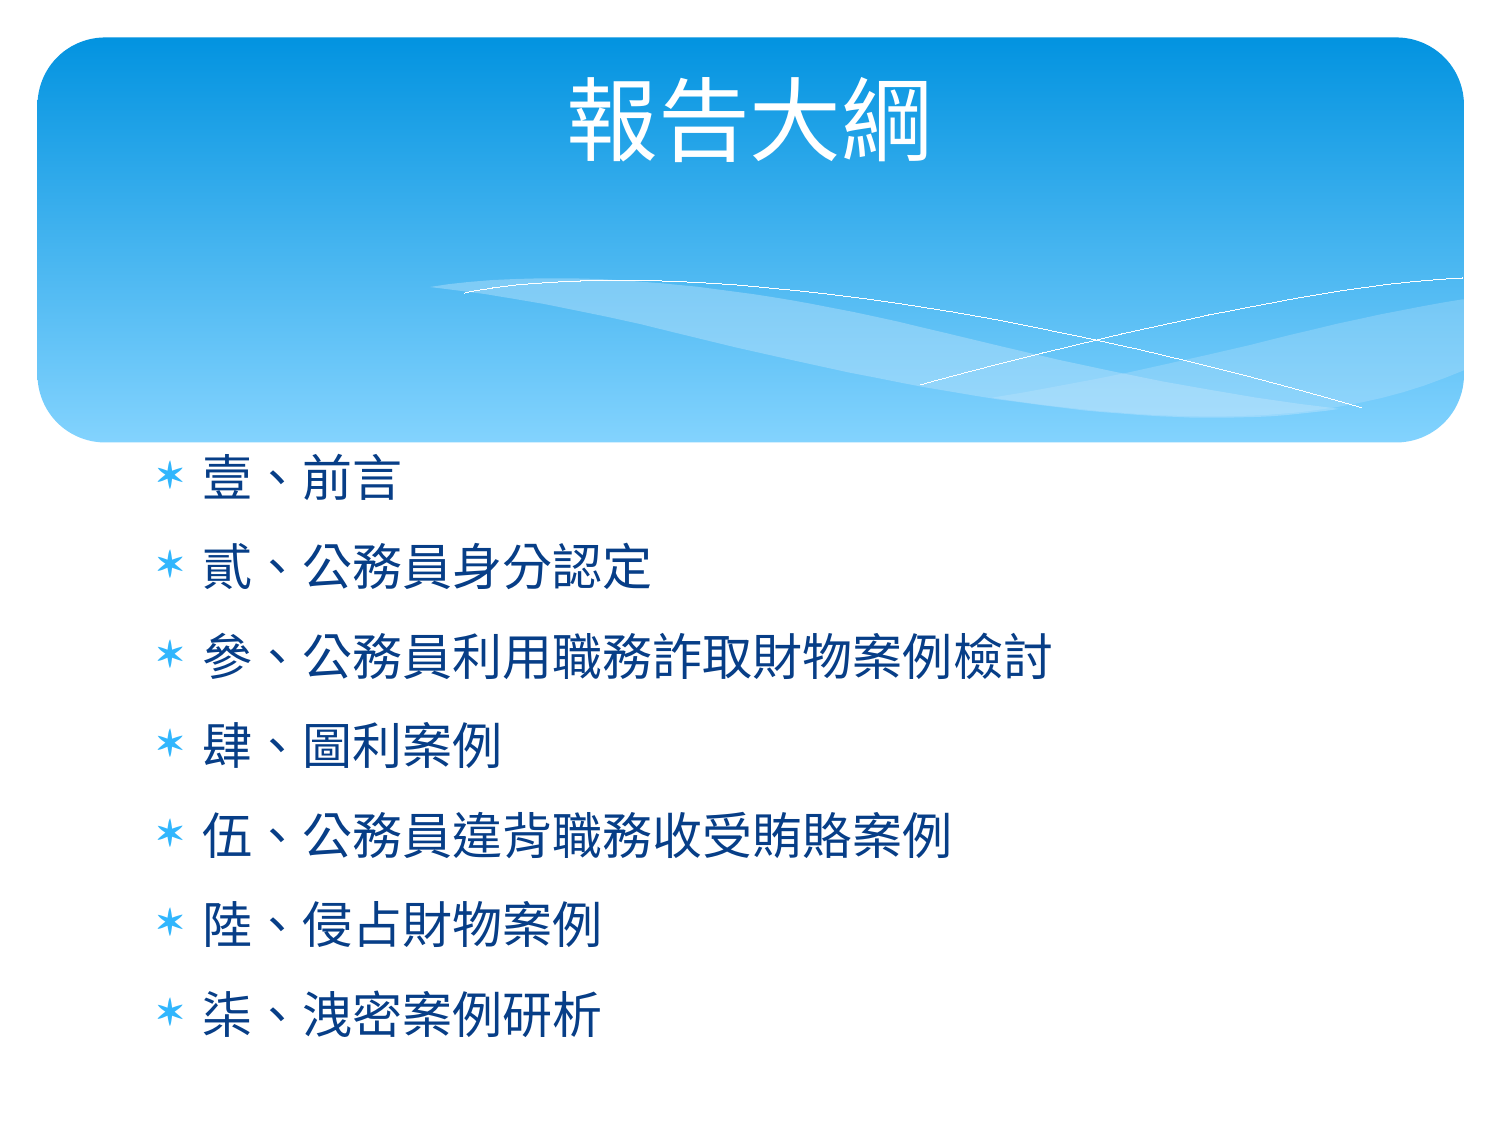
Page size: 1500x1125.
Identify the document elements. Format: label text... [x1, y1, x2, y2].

list 壹、前言 貳、公務員身分認定 參、公務員利用職務詐取財物案例檢討 肆、圖利案例 伍、公務員違背職務收受賄賂案例 陸、侵占財物案例 柒、洩密案例研析 [143, 438, 1359, 1005]
title 報告大綱 [75, 55, 1425, 261]
